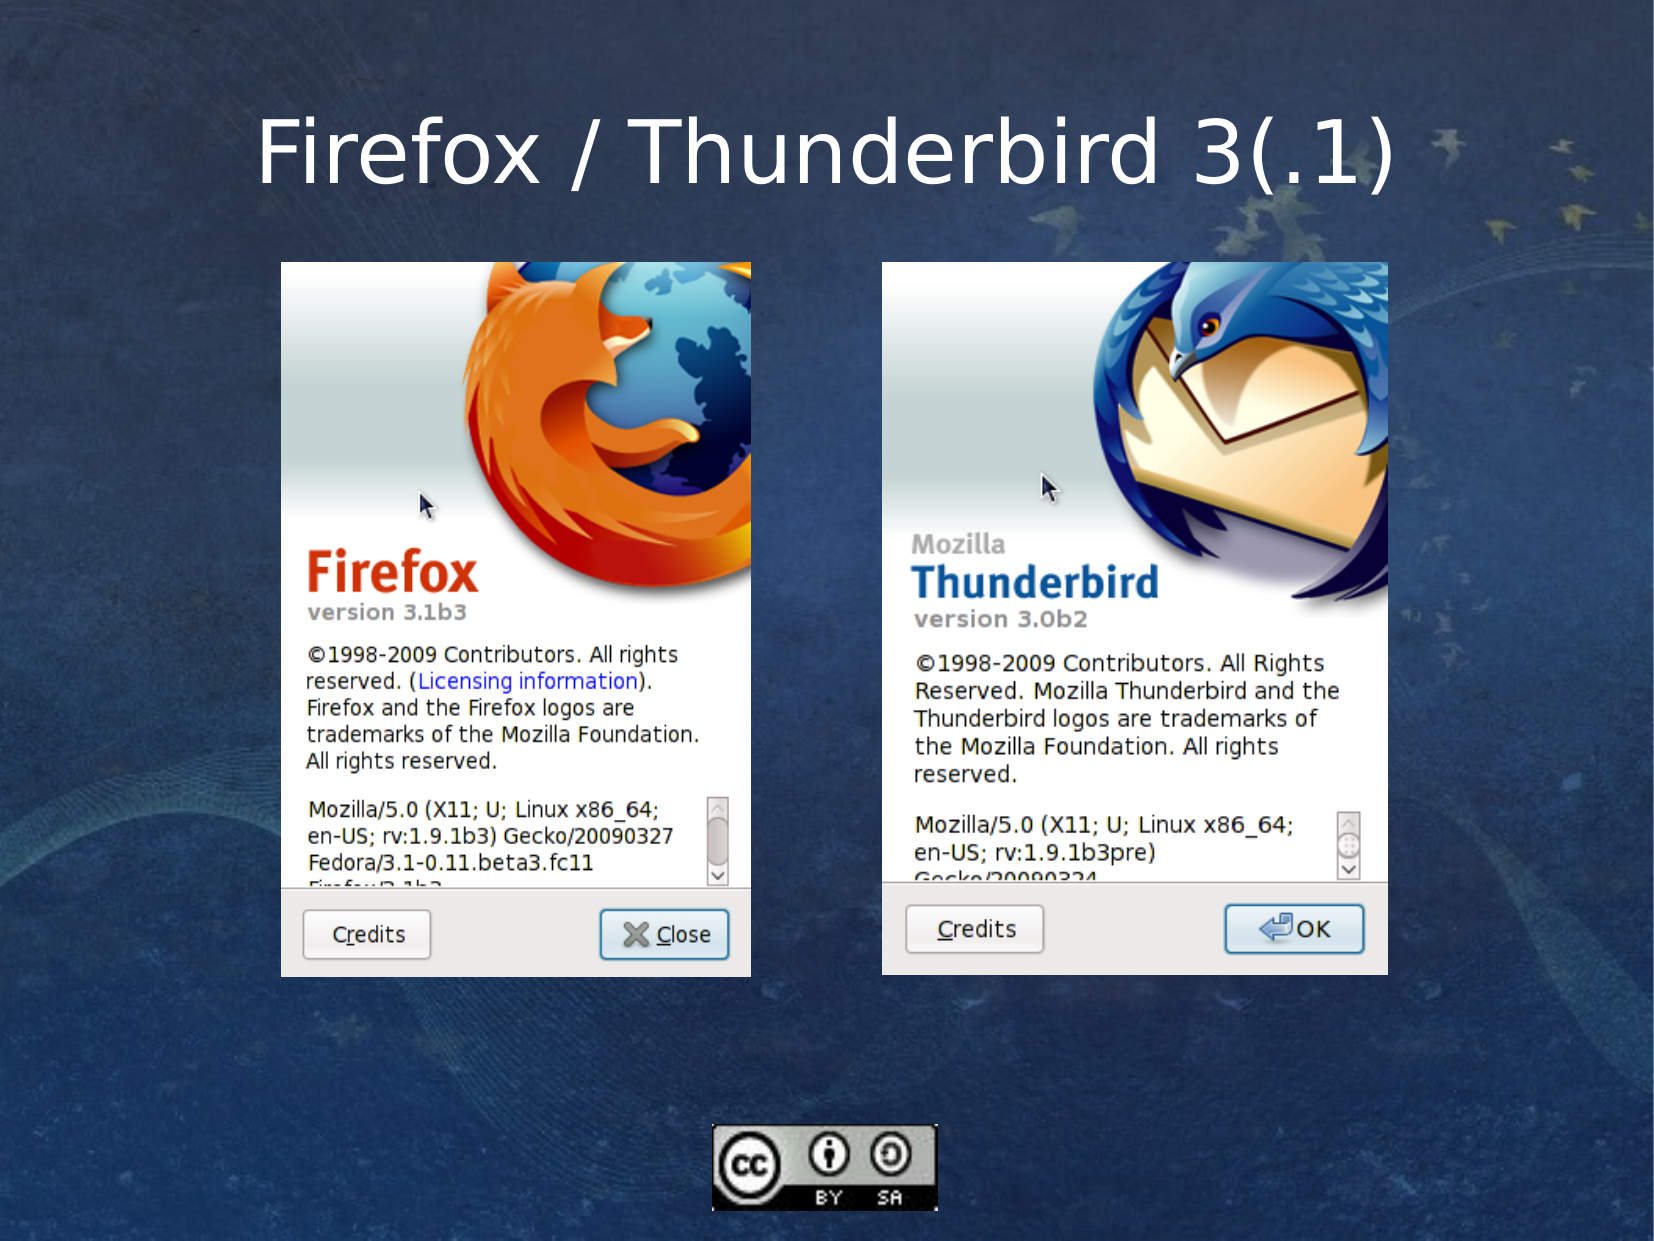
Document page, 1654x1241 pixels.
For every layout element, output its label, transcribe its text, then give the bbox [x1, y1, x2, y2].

title Firefox / Thunderbird 3(.1) [82, 56, 1571, 250]
picture [0, 0, 1654, 1241]
